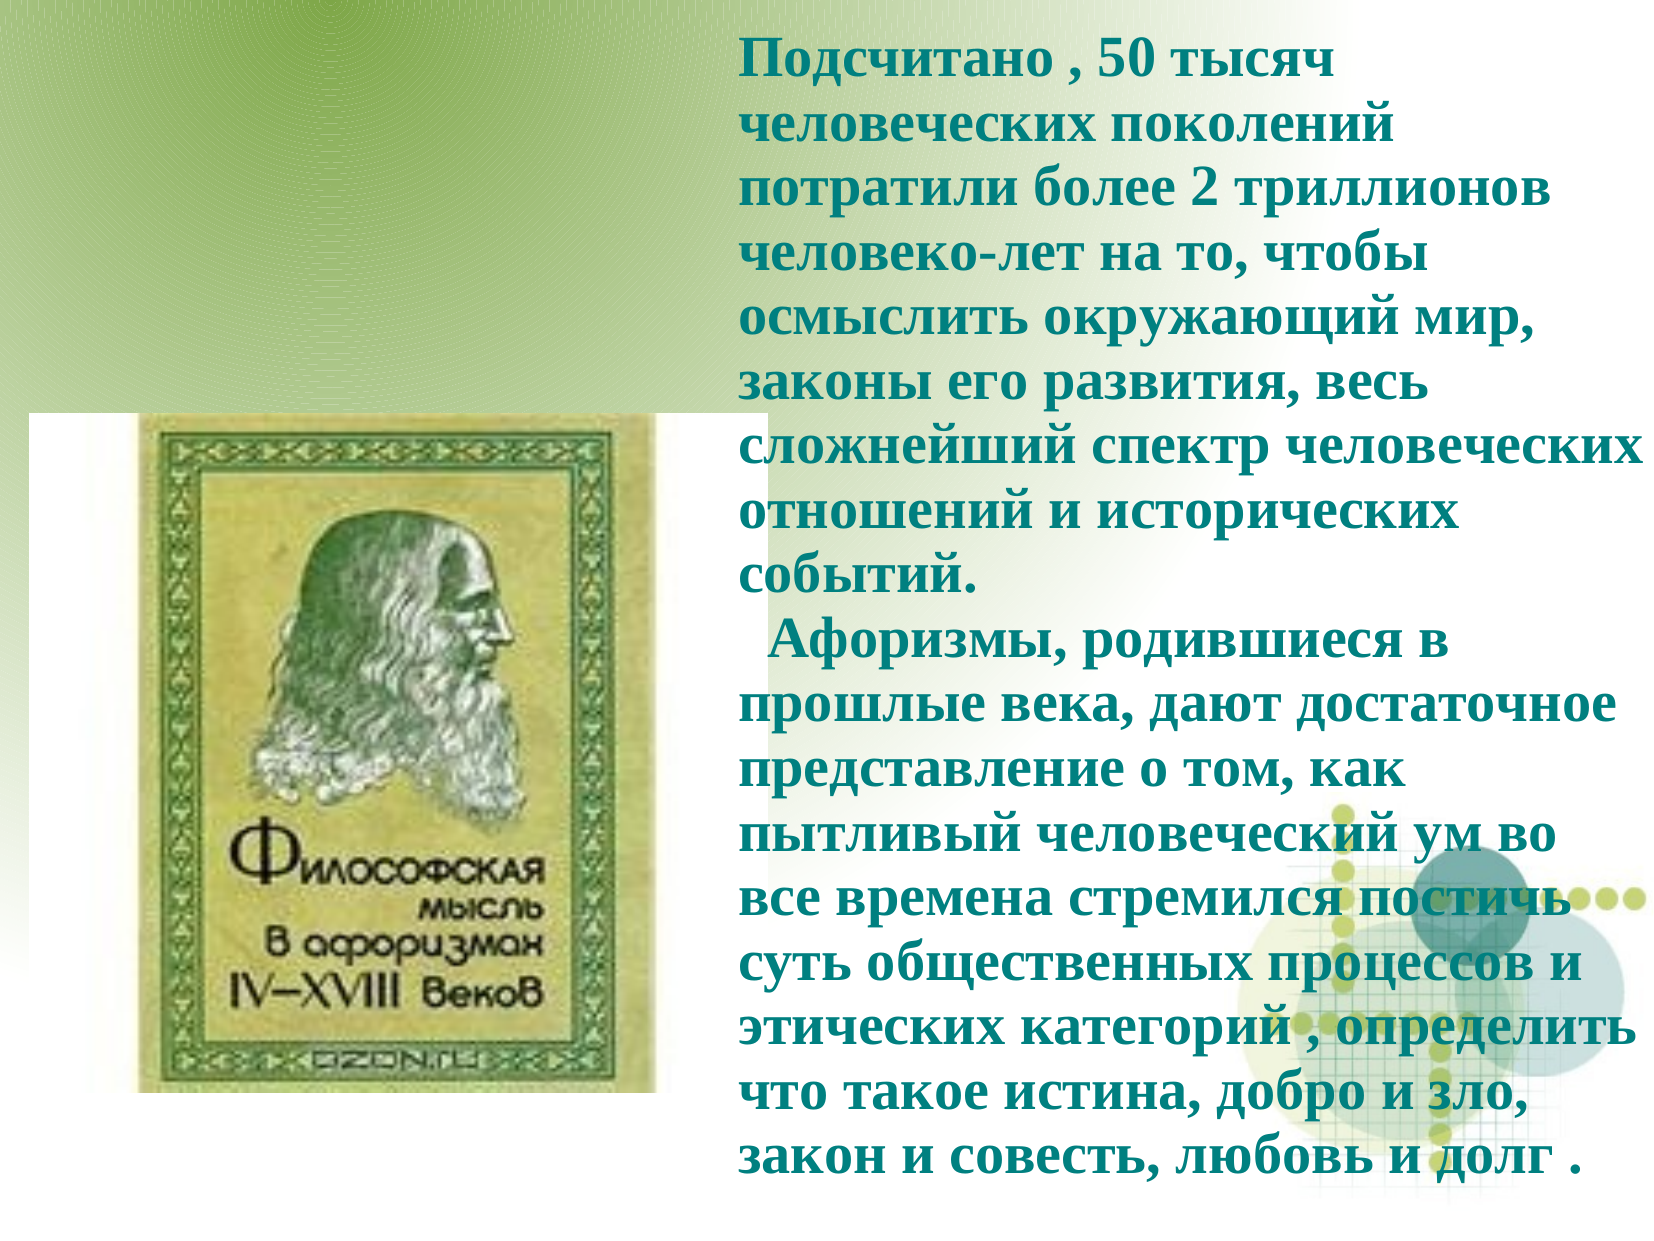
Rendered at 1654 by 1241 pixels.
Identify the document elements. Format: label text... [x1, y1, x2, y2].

picture [29, 413, 738, 1093]
text_box Подсчитано , 50 тысяч человеческих поколений потратили более 2 триллионов человеко-лет на то, чтобы осмыслить окружающий мир, законы его развития, весь сложнейший спектр человеческих отношений и исторических событий. Афоризмы, родившиеся в прошлые века, дают достаточное представление о том, как пытливый человеческий ум во все времена стремился постичь суть общественных процессов и этических категорий , определить что такое истина, добро и зло, закон и совесть, любовь и долг . [738, 0, 1654, 1211]
